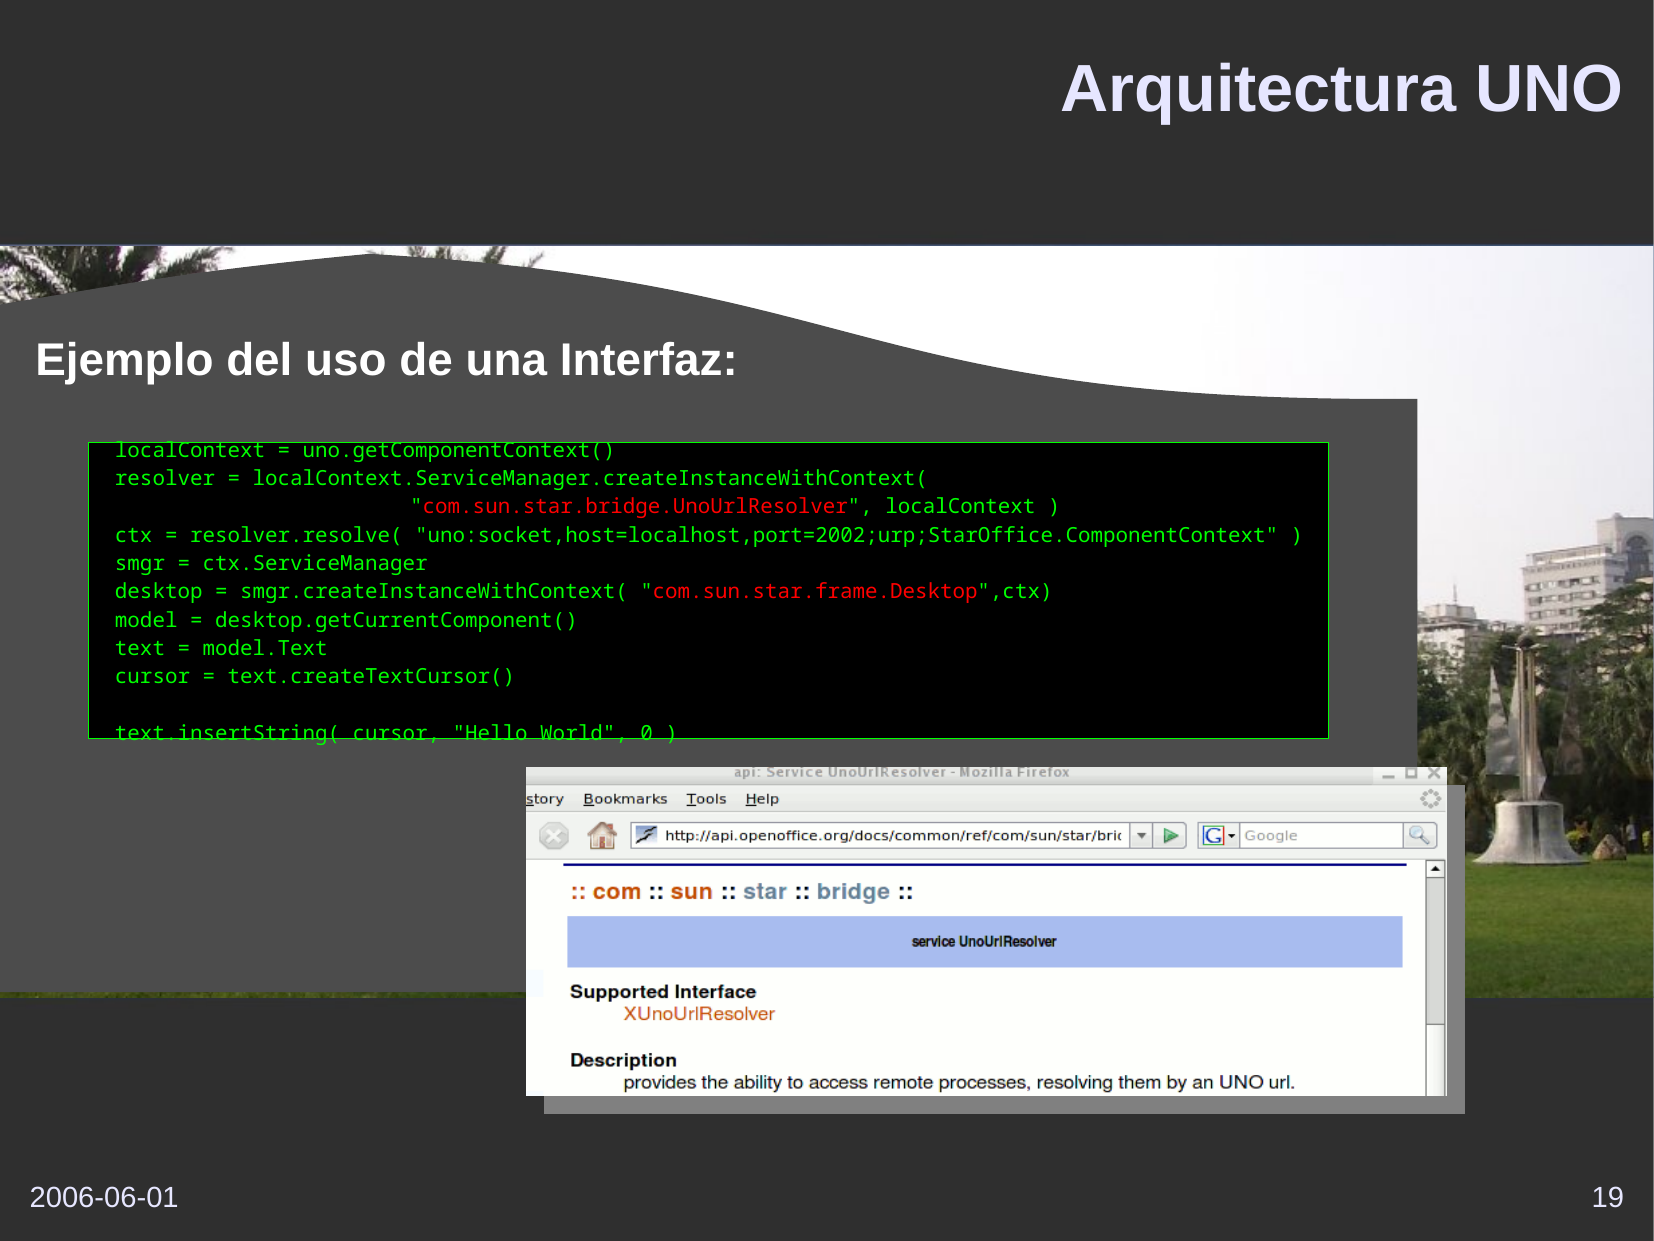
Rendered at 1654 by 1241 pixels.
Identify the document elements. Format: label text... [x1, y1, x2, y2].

title Arquitectura UNO [29, 29, 1625, 148]
text_box localContext = uno.getComponentContext() resolver = localContext.ServiceManager.createInstanceWithContext( "com.sun.star.bridge.UnoUrlResolver", localContext ) ctx = resolver.resolve( "uno:socket,host=localhost,port=2002;urp;StarOffice.ComponentContext" ) smgr = ctx.ServiceManager desktop = smgr.createInstanceWithContext( "com.sun.star.frame.Desktop",ctx) model = desktop.getCurrentComponent() text = model.Text cursor = text.createTextCursor() text.insertString( cursor, "Hello World", 0 ) [88, 442, 1329, 739]
text_box [0, 253, 1418, 993]
list Ejemplo del uso de una Interfaz: [17, 333, 1613, 420]
picture [0, 0, 1654, 1241]
